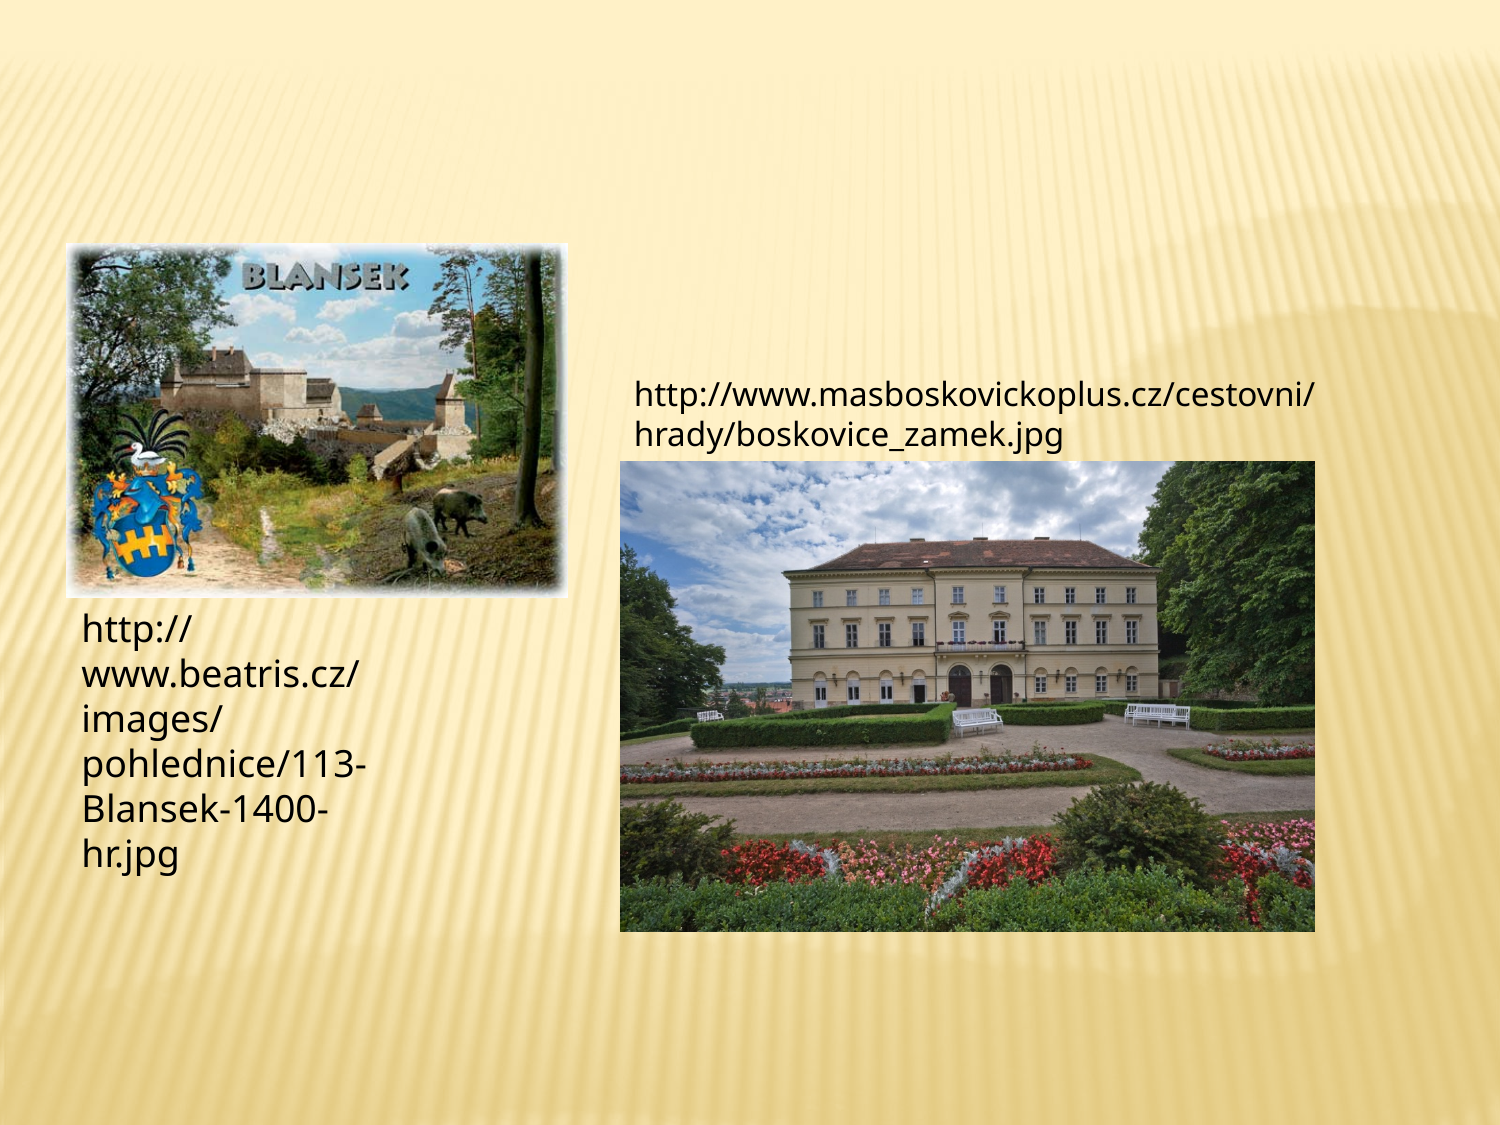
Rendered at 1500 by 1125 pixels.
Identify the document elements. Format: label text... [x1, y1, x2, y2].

text_box http://www.beatris.cz/images/pohlednice/113-Blansek-1400-hr.jpg [66, 598, 441, 883]
text_box http://www.masboskovickoplus.cz/cestovni/hrady/boskovice_zamek.jpg [619, 366, 1369, 460]
list http:// [50, 254, 1476, 998]
picture [620, 461, 1315, 932]
picture [66, 243, 568, 598]
